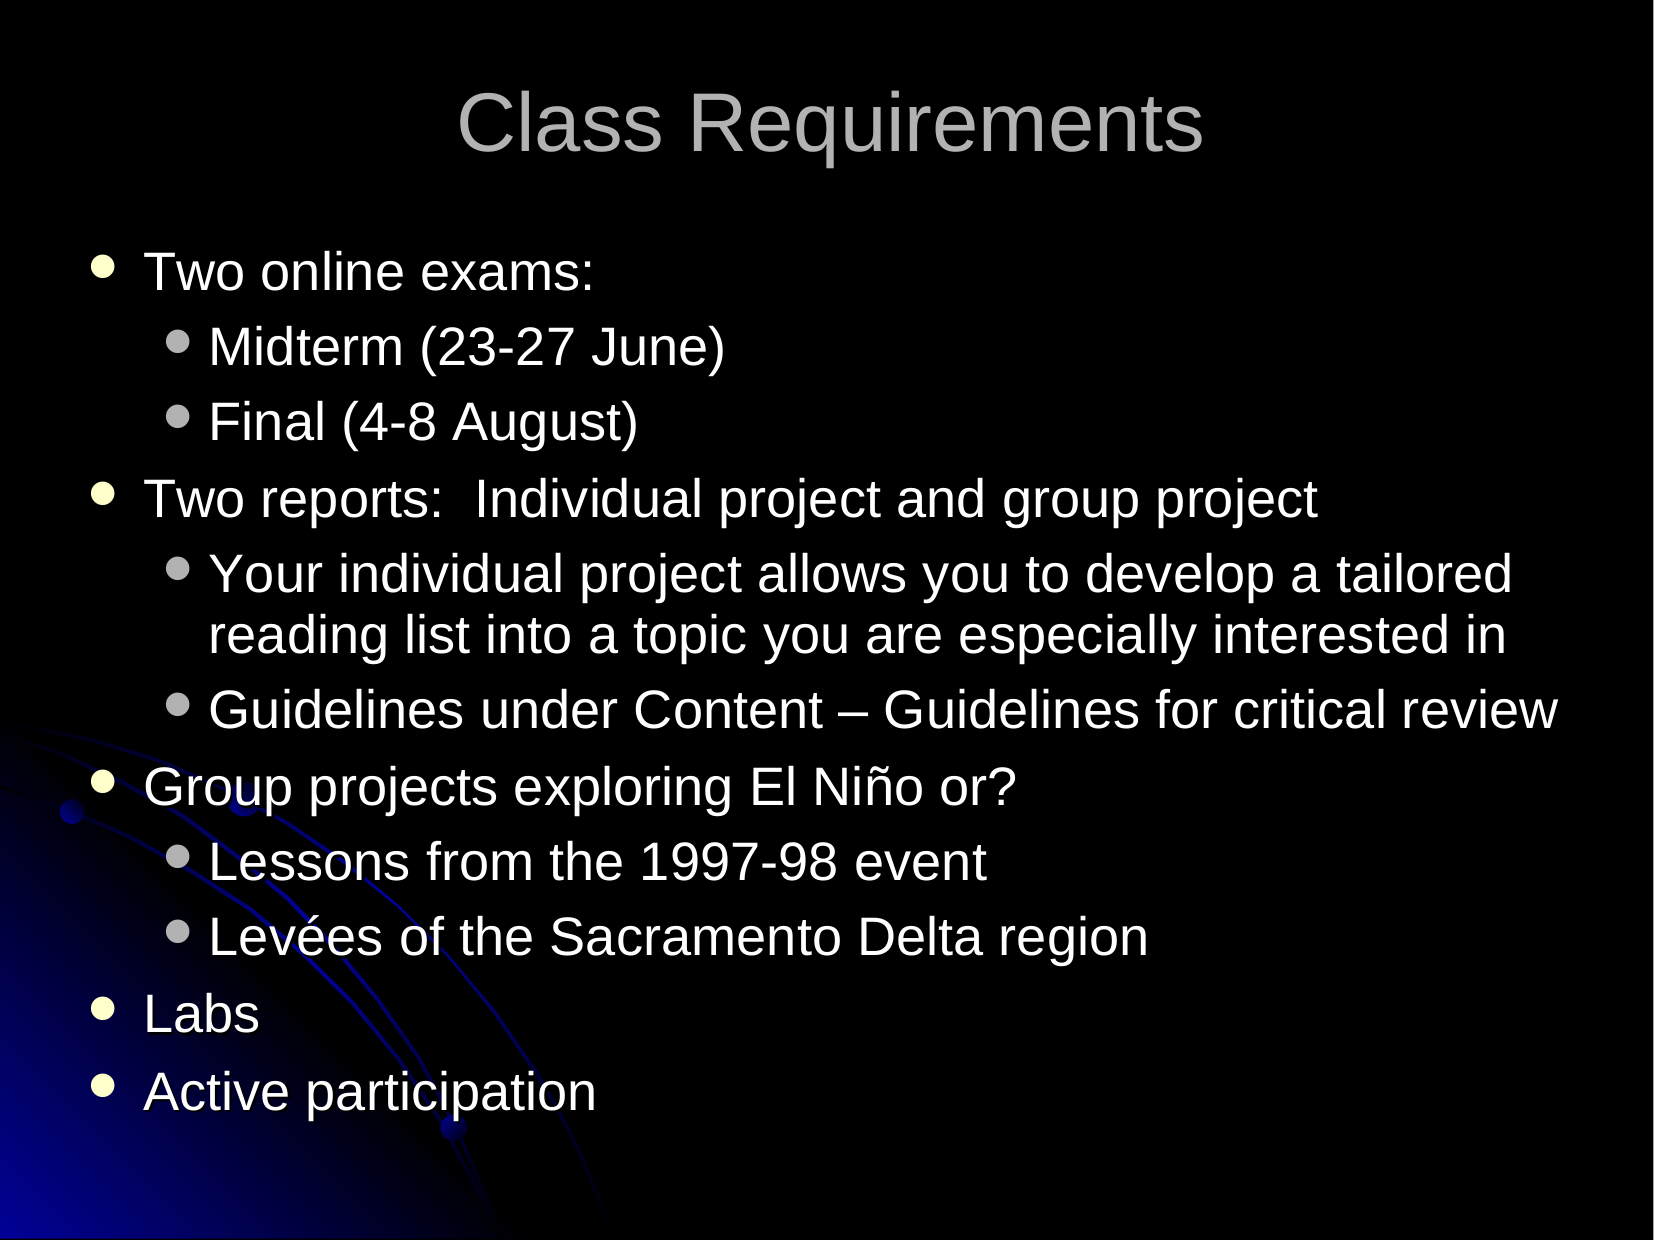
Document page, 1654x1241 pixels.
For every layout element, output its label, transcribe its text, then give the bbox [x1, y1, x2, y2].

list Two online exams: Midterm (23-27 June) Final (4-8 August) Two reports: Individual project and group project Your individual project allows you to develop a tailored reading list into a topic you are especially interested in Guidelines under Content – Guidelines for critical review Group projects exploring El Niño or? Lessons from the 1997-98 event Levées of the Sacramento Delta region Labs Active participation [87, 150, 1576, 1199]
title Class Requirements [87, 19, 1576, 150]
